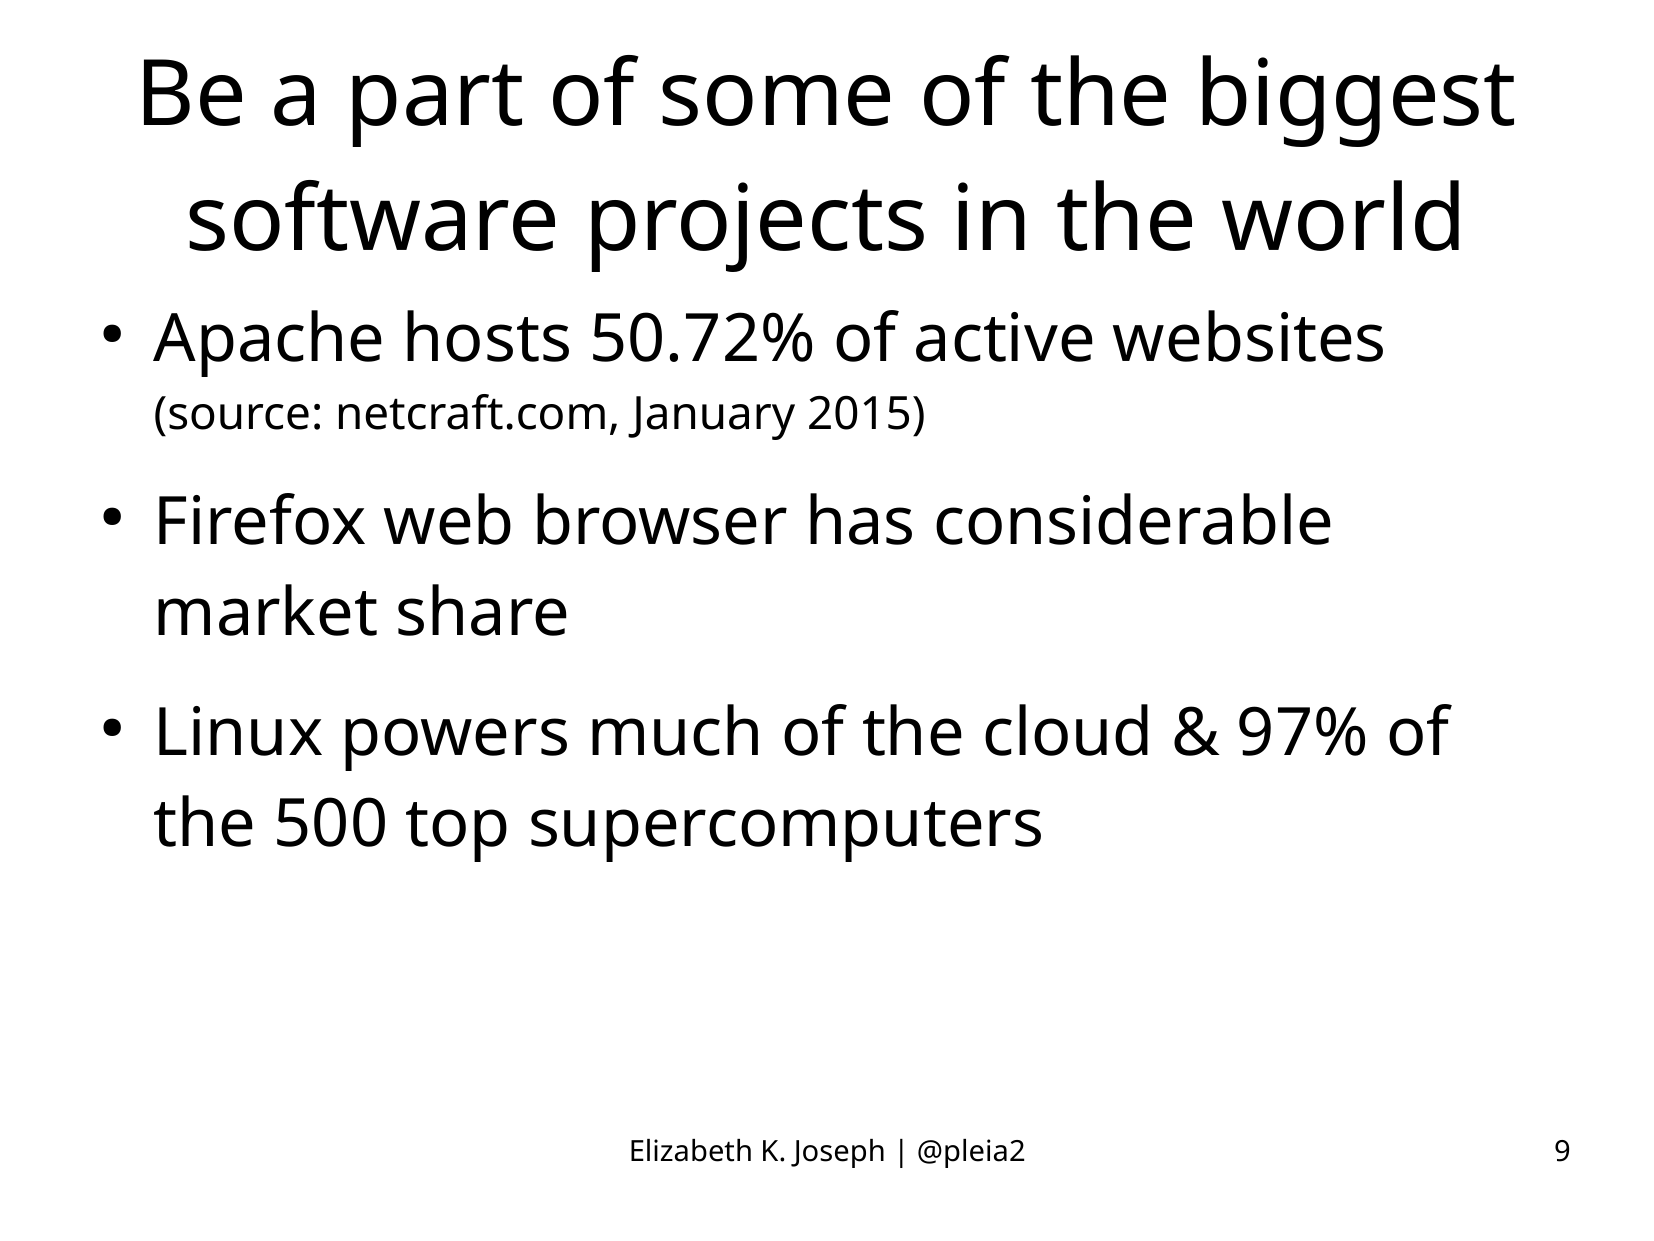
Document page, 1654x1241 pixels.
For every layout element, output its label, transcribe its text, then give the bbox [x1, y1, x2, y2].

title Be a part of some of the biggest software projects in the world [82, 49, 1571, 257]
list Apache hosts 50.72% of active websites (source: netcraft.com, January 2015) Firefox web browser has considerable market share Linux powers much of the cloud & 97% of the 500 top supercomputers [82, 290, 1571, 1010]
